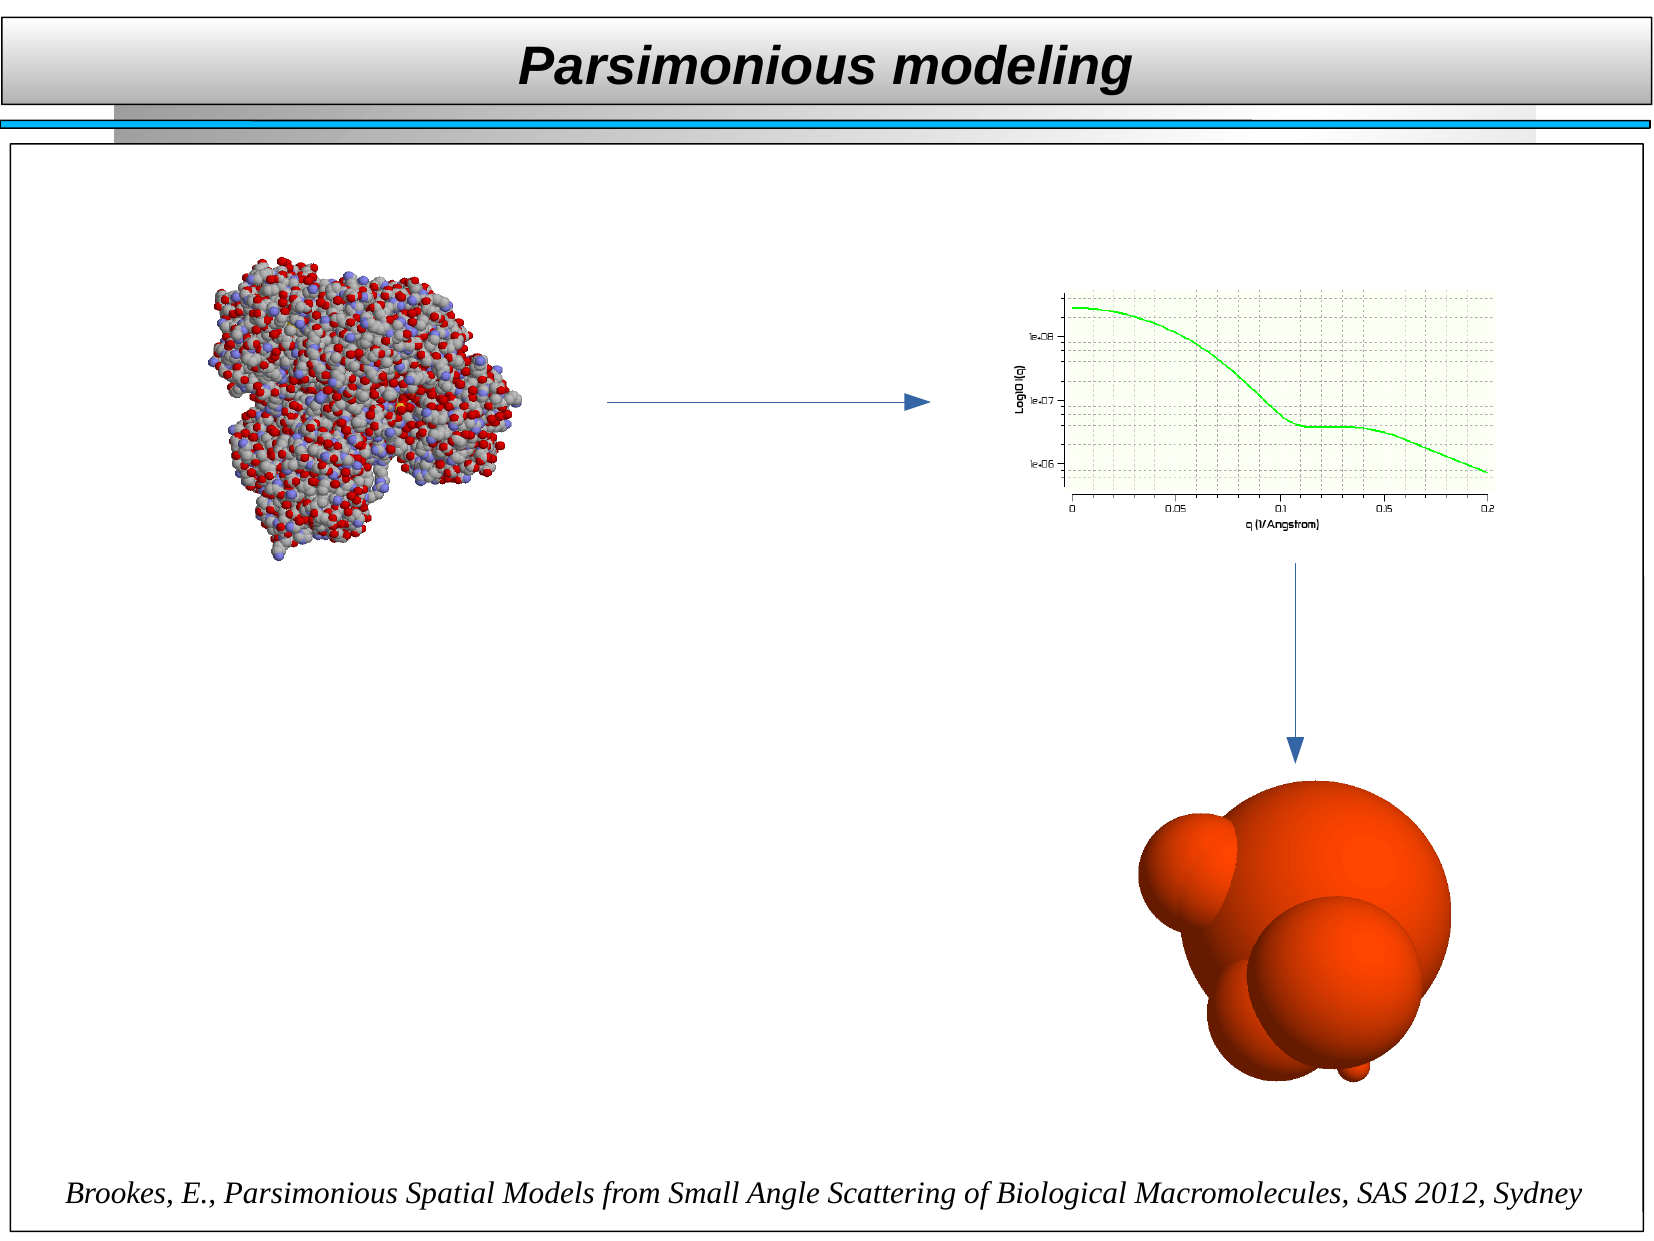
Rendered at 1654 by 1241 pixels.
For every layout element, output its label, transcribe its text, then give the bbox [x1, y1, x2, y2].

title Brookes, E., Parsimonious Spatial Models from Small Angle Scattering of Biological Macromolecules, SAS 2012, Sydney [29, 1138, 1620, 1241]
picture [202, 253, 527, 563]
text_box Parsimonious modeling [1, 17, 1652, 105]
picture [1133, 778, 1458, 1086]
text_box [0, 120, 1651, 129]
picture [1011, 281, 1498, 536]
